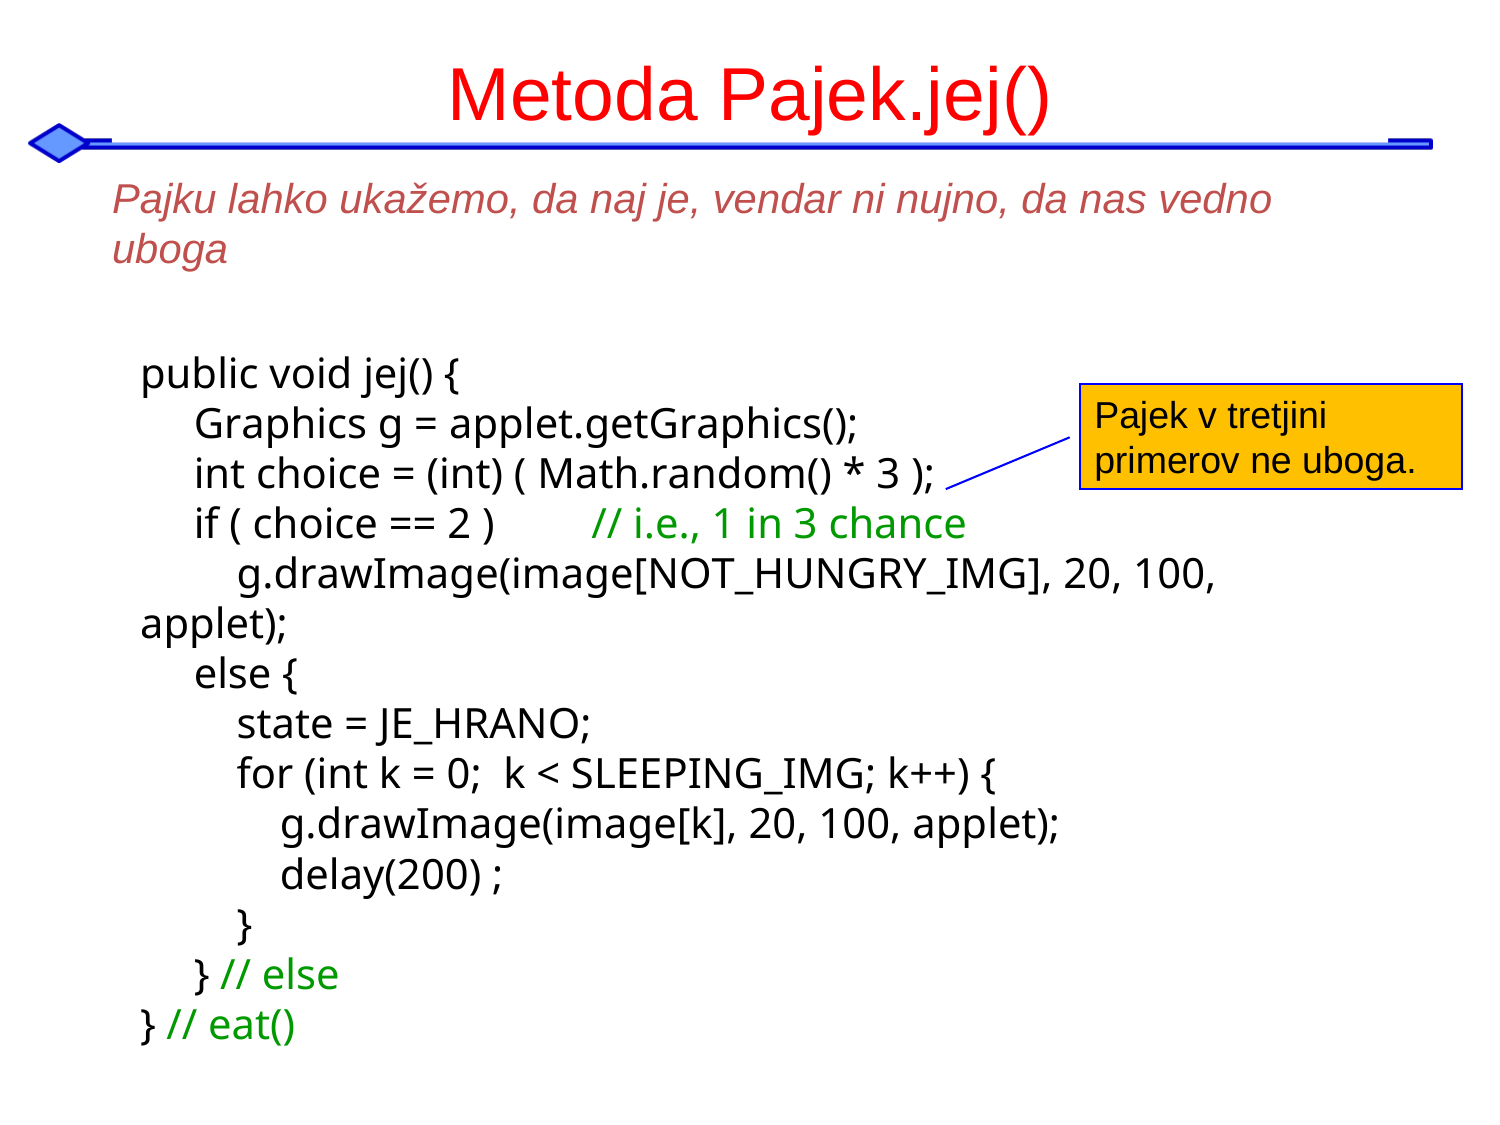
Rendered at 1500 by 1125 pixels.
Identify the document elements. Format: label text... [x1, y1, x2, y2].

picture [28, 123, 1433, 163]
text_box Pajku lahko ukažemo, da naj je, vendar ni nujno, da nas vedno uboga [97, 164, 1416, 280]
title Metoda Pajek.jej() [111, 37, 1389, 143]
text_box Pajek v tretjini primerov ne uboga. [1080, 384, 1462, 489]
text_box public void jej() { Graphics g = applet.getGraphics(); int choice = (int) ( Math.random() * 3 ); if ( choice == 2 ) // i.e., 1 in 3 chance g.drawImage(image[NOT_HUNGRY_IMG], 20, 100, applet); else { state = JE_HRANO; for (int k = 0; k < SLEEPING_IMG; k++) { g.drawImage(image[k], 20, 100, applet); delay(200) ; } } // else } // eat() [125, 339, 1271, 1056]
